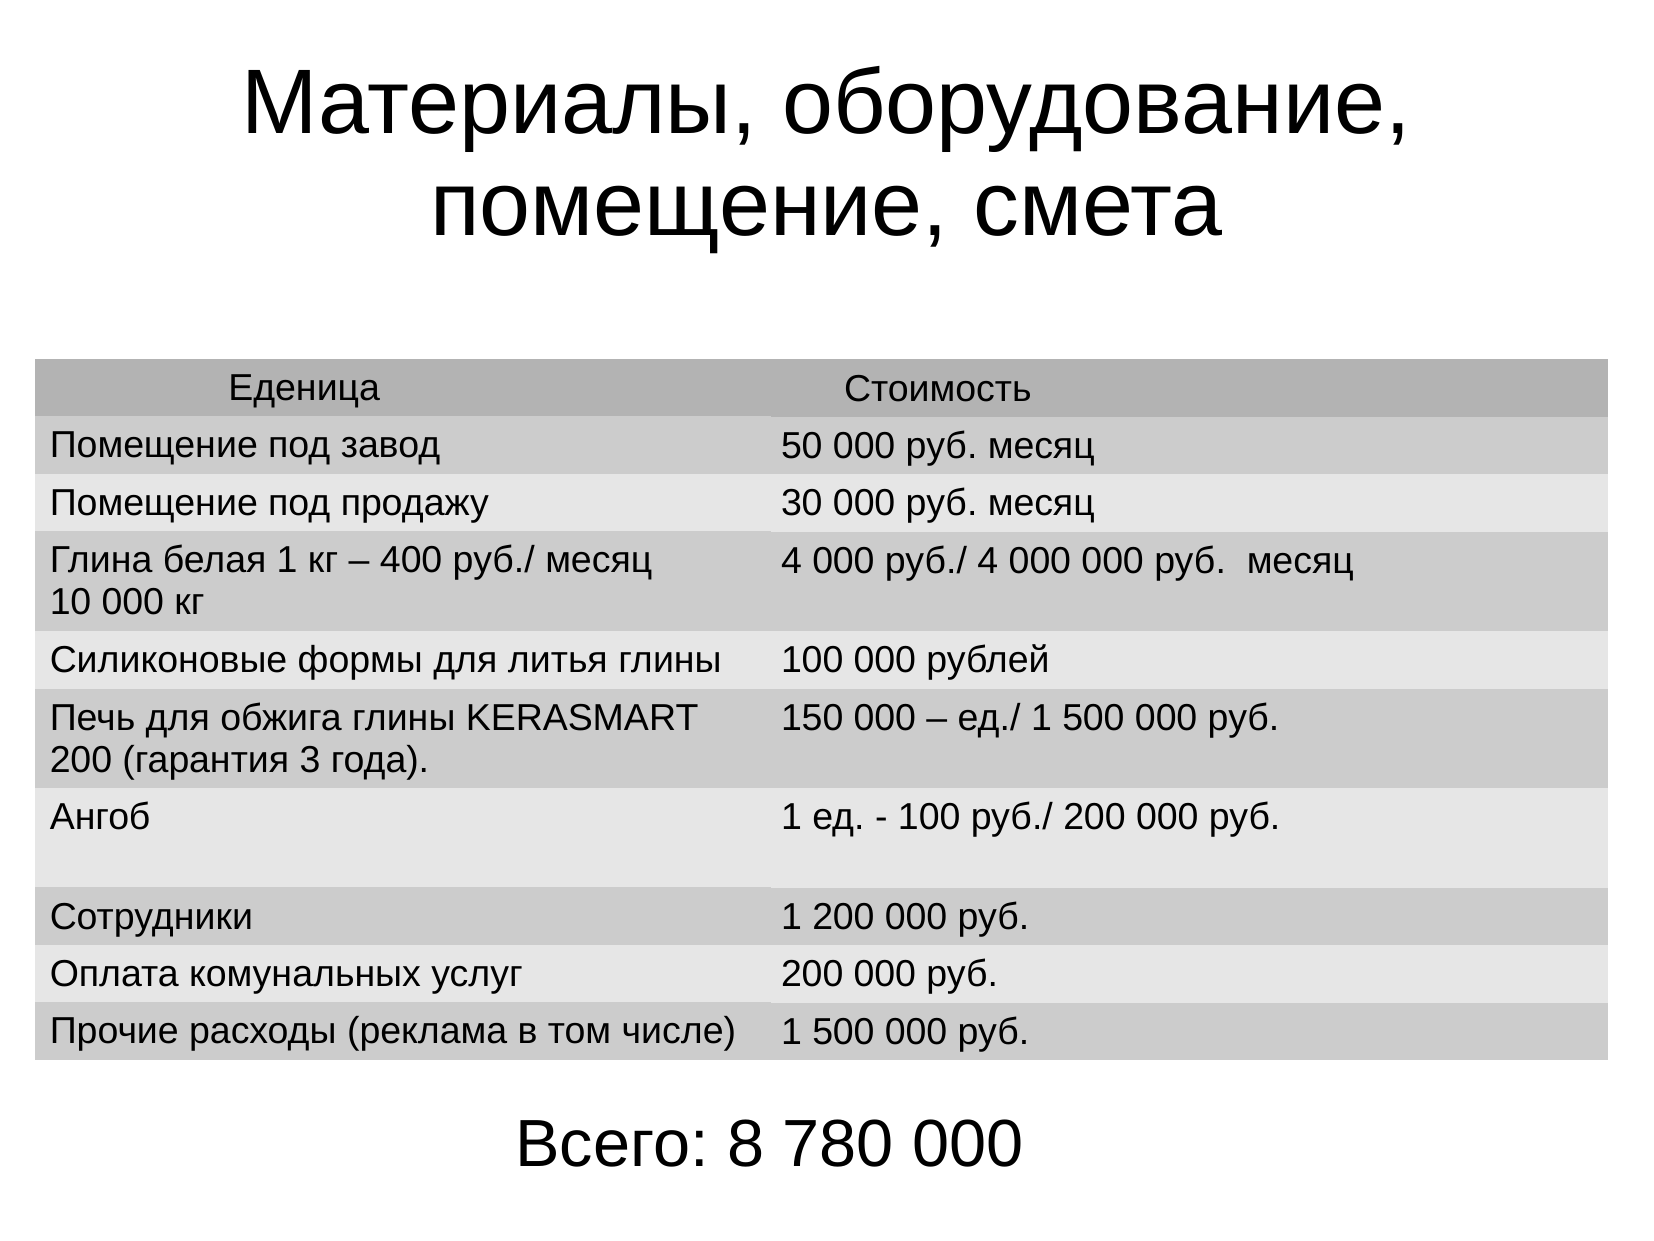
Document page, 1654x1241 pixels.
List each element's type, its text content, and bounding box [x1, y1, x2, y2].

table_cell Оплата комунальных услуг [35, 945, 771, 1002]
table_cell 1 500 000 руб. [771, 1003, 1608, 1060]
table_cell Ангоб [35, 788, 771, 887]
title Материалы, оборудование, помещение, смета [82, 49, 1571, 257]
table_cell 100 000 рублей [771, 631, 1608, 689]
table_cell 1 200 000 руб. [771, 888, 1608, 945]
table_cell Печь для обжига глины KERASMART 200 (гарантия 3 года). [35, 689, 771, 788]
table_cell Прочие расходы (реклама в том числе) [35, 1002, 771, 1060]
table_cell 50 000 руб. месяц [771, 417, 1608, 474]
table_cell 200 000 руб. [771, 945, 1608, 1003]
table_header Еденица [35, 359, 771, 416]
table_cell 30 000 руб. месяц [771, 474, 1608, 532]
table_cell Помещение под завод [35, 416, 771, 474]
table_cell Глина белая 1 кг – 400 руб./ месяц 10 000 кг [35, 531, 771, 631]
text_box Всего: 8 780 000 [444, 1106, 1506, 1182]
table_header Стоимость [771, 359, 1608, 417]
table_cell 1 ед. - 100 руб./ 200 000 руб. [771, 788, 1608, 888]
table_cell Силиконовые формы для литья глины [35, 631, 771, 689]
table_cell 150 000 – ед./ 1 500 000 руб. [771, 689, 1608, 788]
table_cell Помещение под продажу [35, 474, 771, 531]
table_cell Сотрудники [35, 887, 771, 945]
table_cell 4 000 руб./ 4 000 000 руб. месяц [771, 532, 1608, 631]
